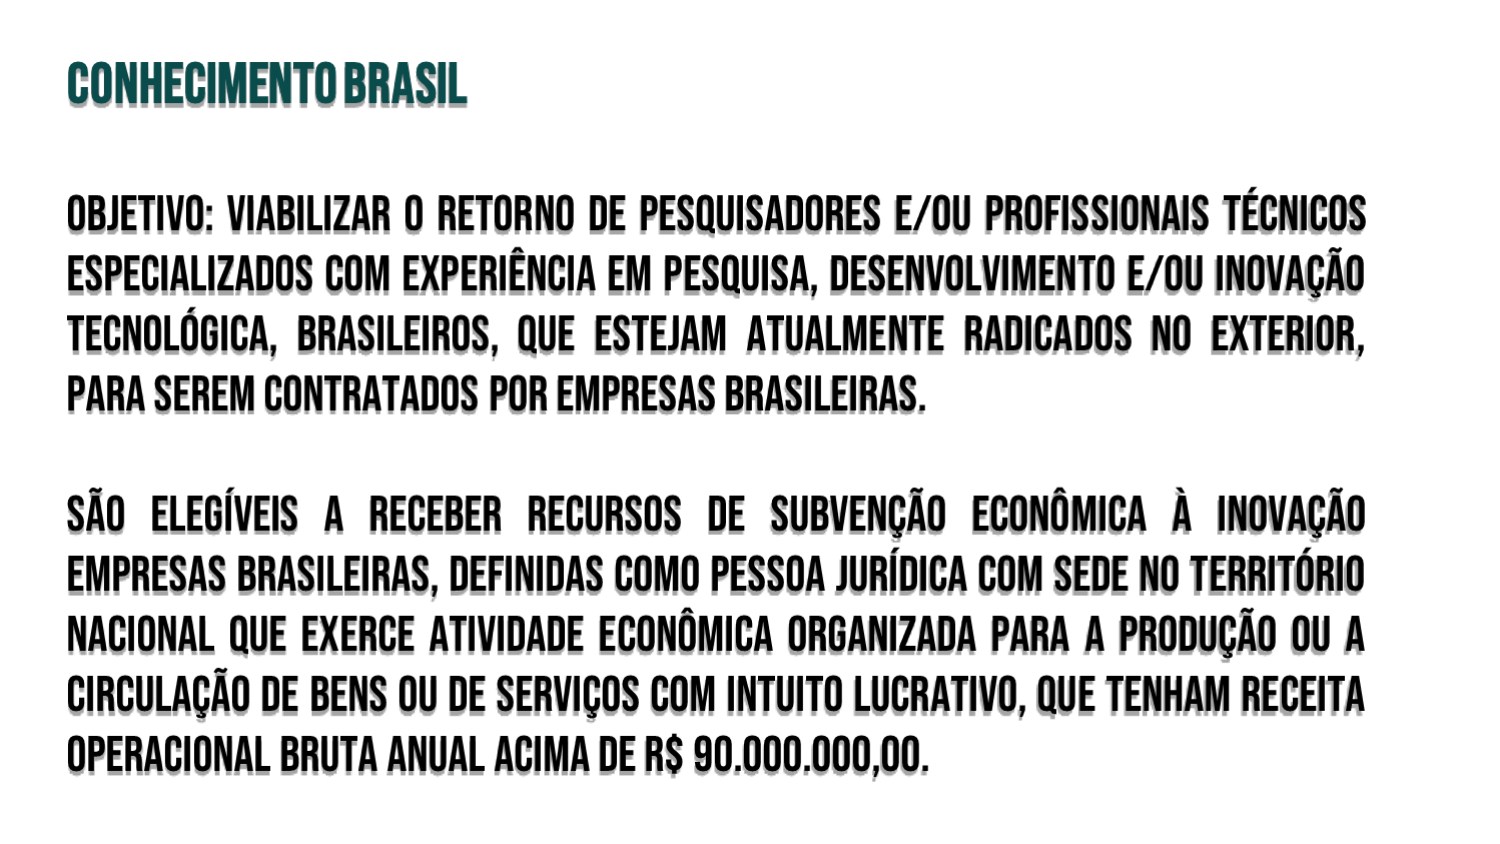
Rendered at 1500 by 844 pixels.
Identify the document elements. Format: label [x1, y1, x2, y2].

picture [31, 26, 1469, 817]
